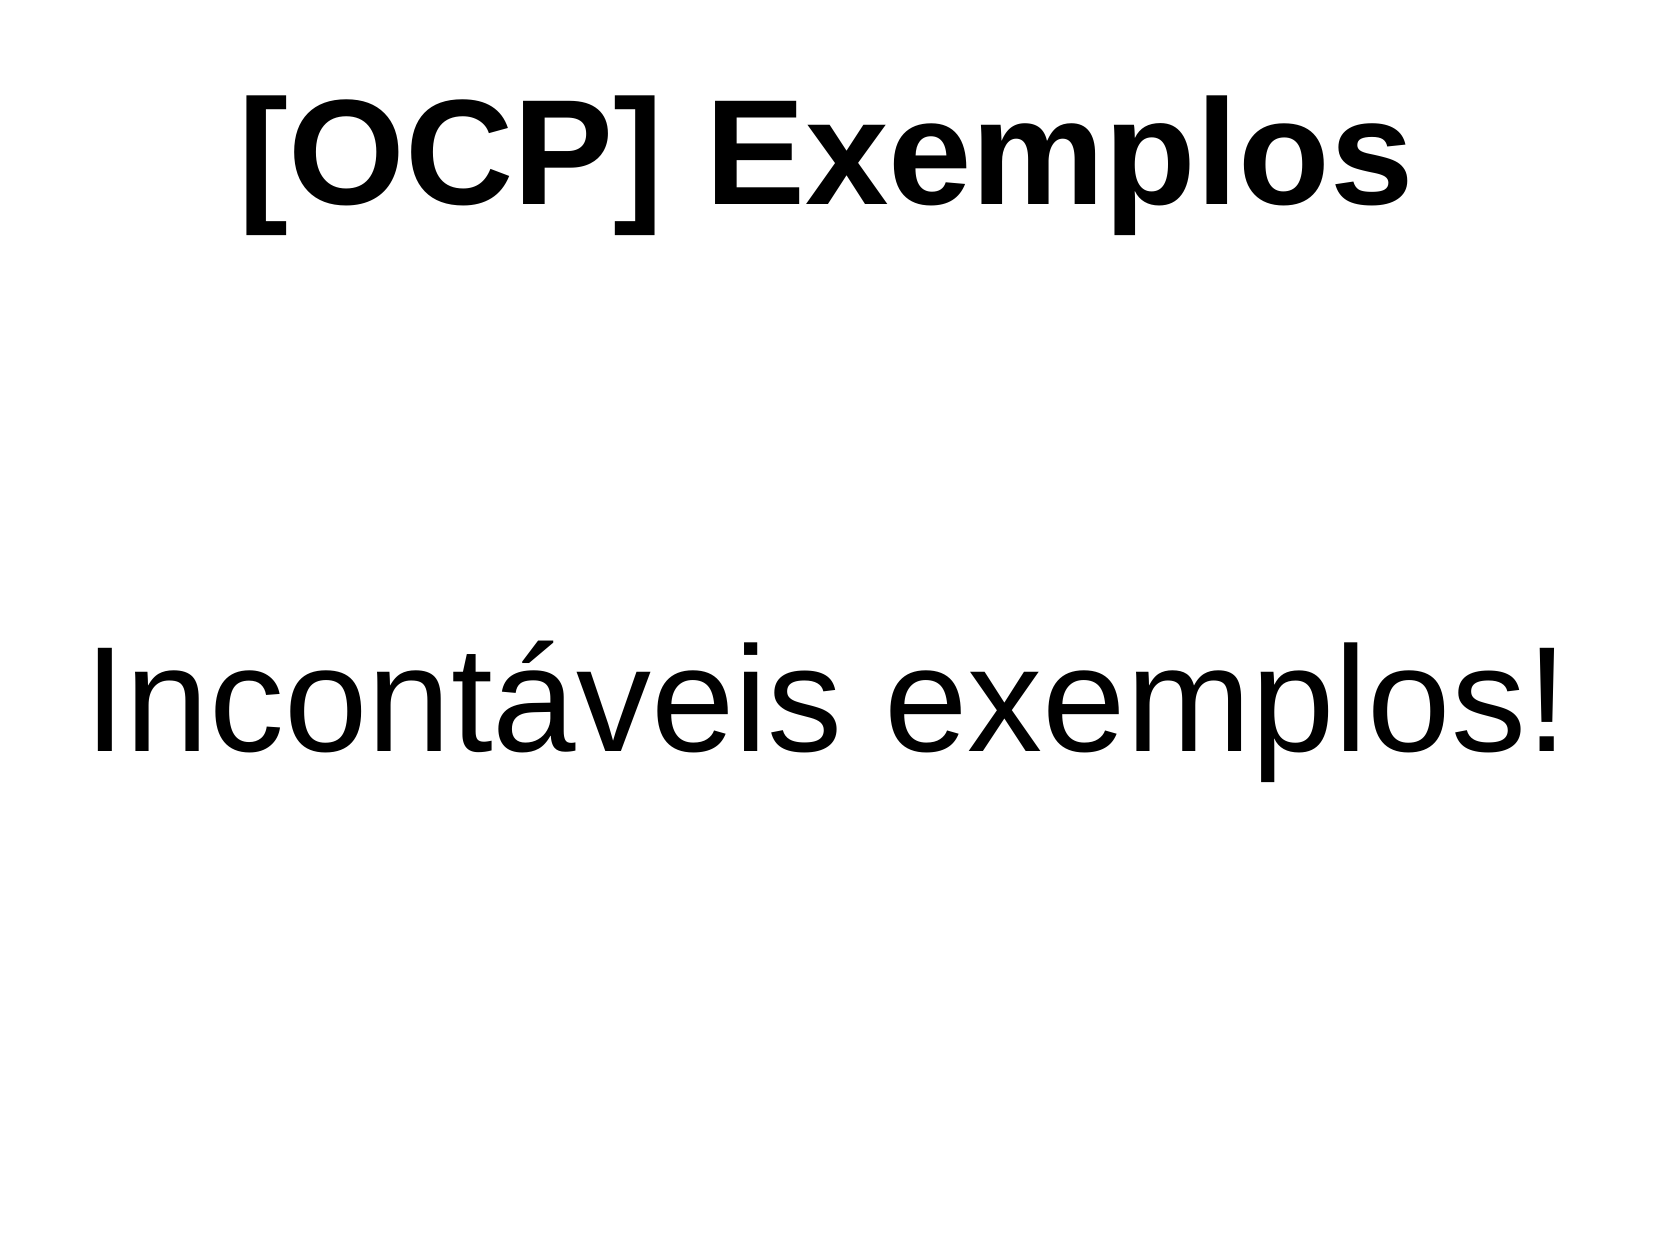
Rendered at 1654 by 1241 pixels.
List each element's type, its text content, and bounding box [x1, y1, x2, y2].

subtitle Incontáveis exemplos! [82, 290, 1571, 1109]
title [OCP] Exemplos [82, 49, 1571, 257]
